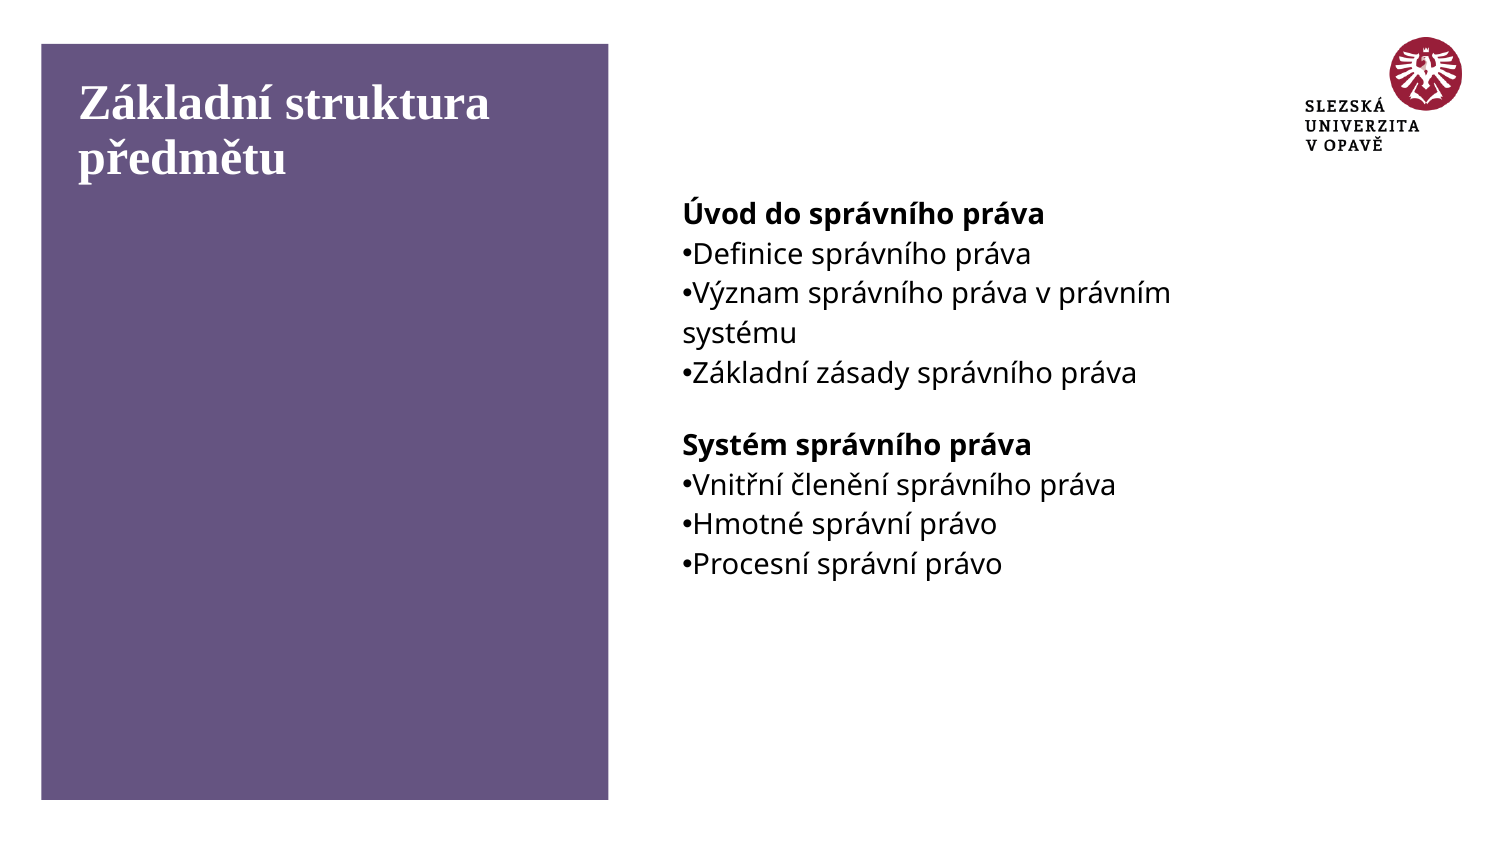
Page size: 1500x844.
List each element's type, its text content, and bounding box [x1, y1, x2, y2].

text_box [41, 43, 609, 800]
picture [1305, 37, 1462, 151]
text_box Úvod do správního práva Definice správního práva Význam správního práva v právním systému Základní zásady správního práva Systém správního práva Vnitřní členění správního práva Hmotné správní právo Procesní správní právo [667, 185, 1306, 777]
text_box Základní struktura předmětu [63, 67, 586, 399]
